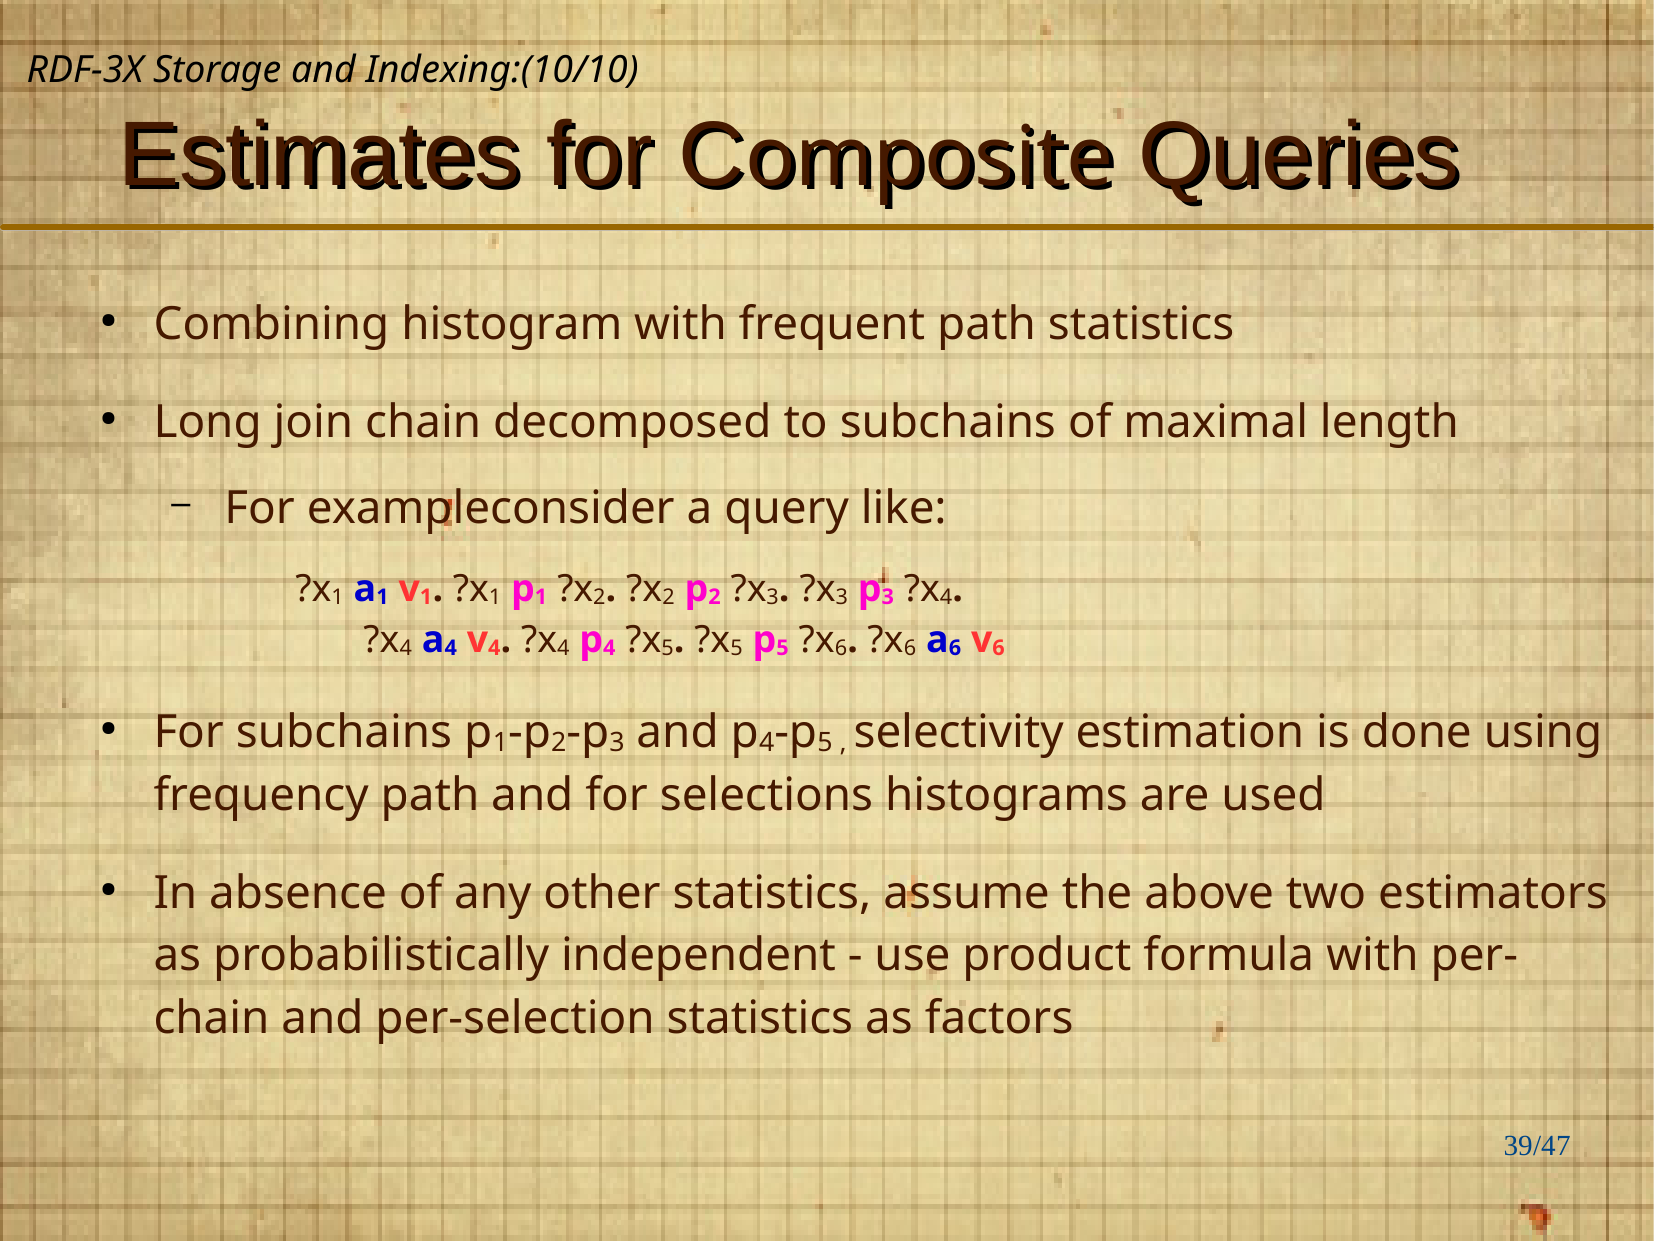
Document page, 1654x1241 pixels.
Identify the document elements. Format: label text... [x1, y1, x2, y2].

list Combining histogram with frequent path statistics Long join chain decomposed to subchains of maximal length For exampleconsider a query like: ?x1 a1 v1. ?x1 p1 ?x2. ?x2 p2 ?x3. ?x3 p3 ?x4. ?x4 a4 v4. ?x4 p4 ?x5. ?x5 p5 ?x6. ?x6 a6 v6 For subchains p1-p2-p3 and p4-p5 , selectivity estimation is done using frequency path and for selections histograms are used In absence of any other statistics, assume the above two estimators as probabilistically independent - use product formula with per-chain and per-selection statistics as factors [82, 290, 1619, 1010]
title Estimates for Composite Queries [118, 49, 1607, 257]
picture [0, 0, 1654, 1241]
text_box RDF-3X Storage and Indexing:(10/10) [11, 35, 863, 95]
